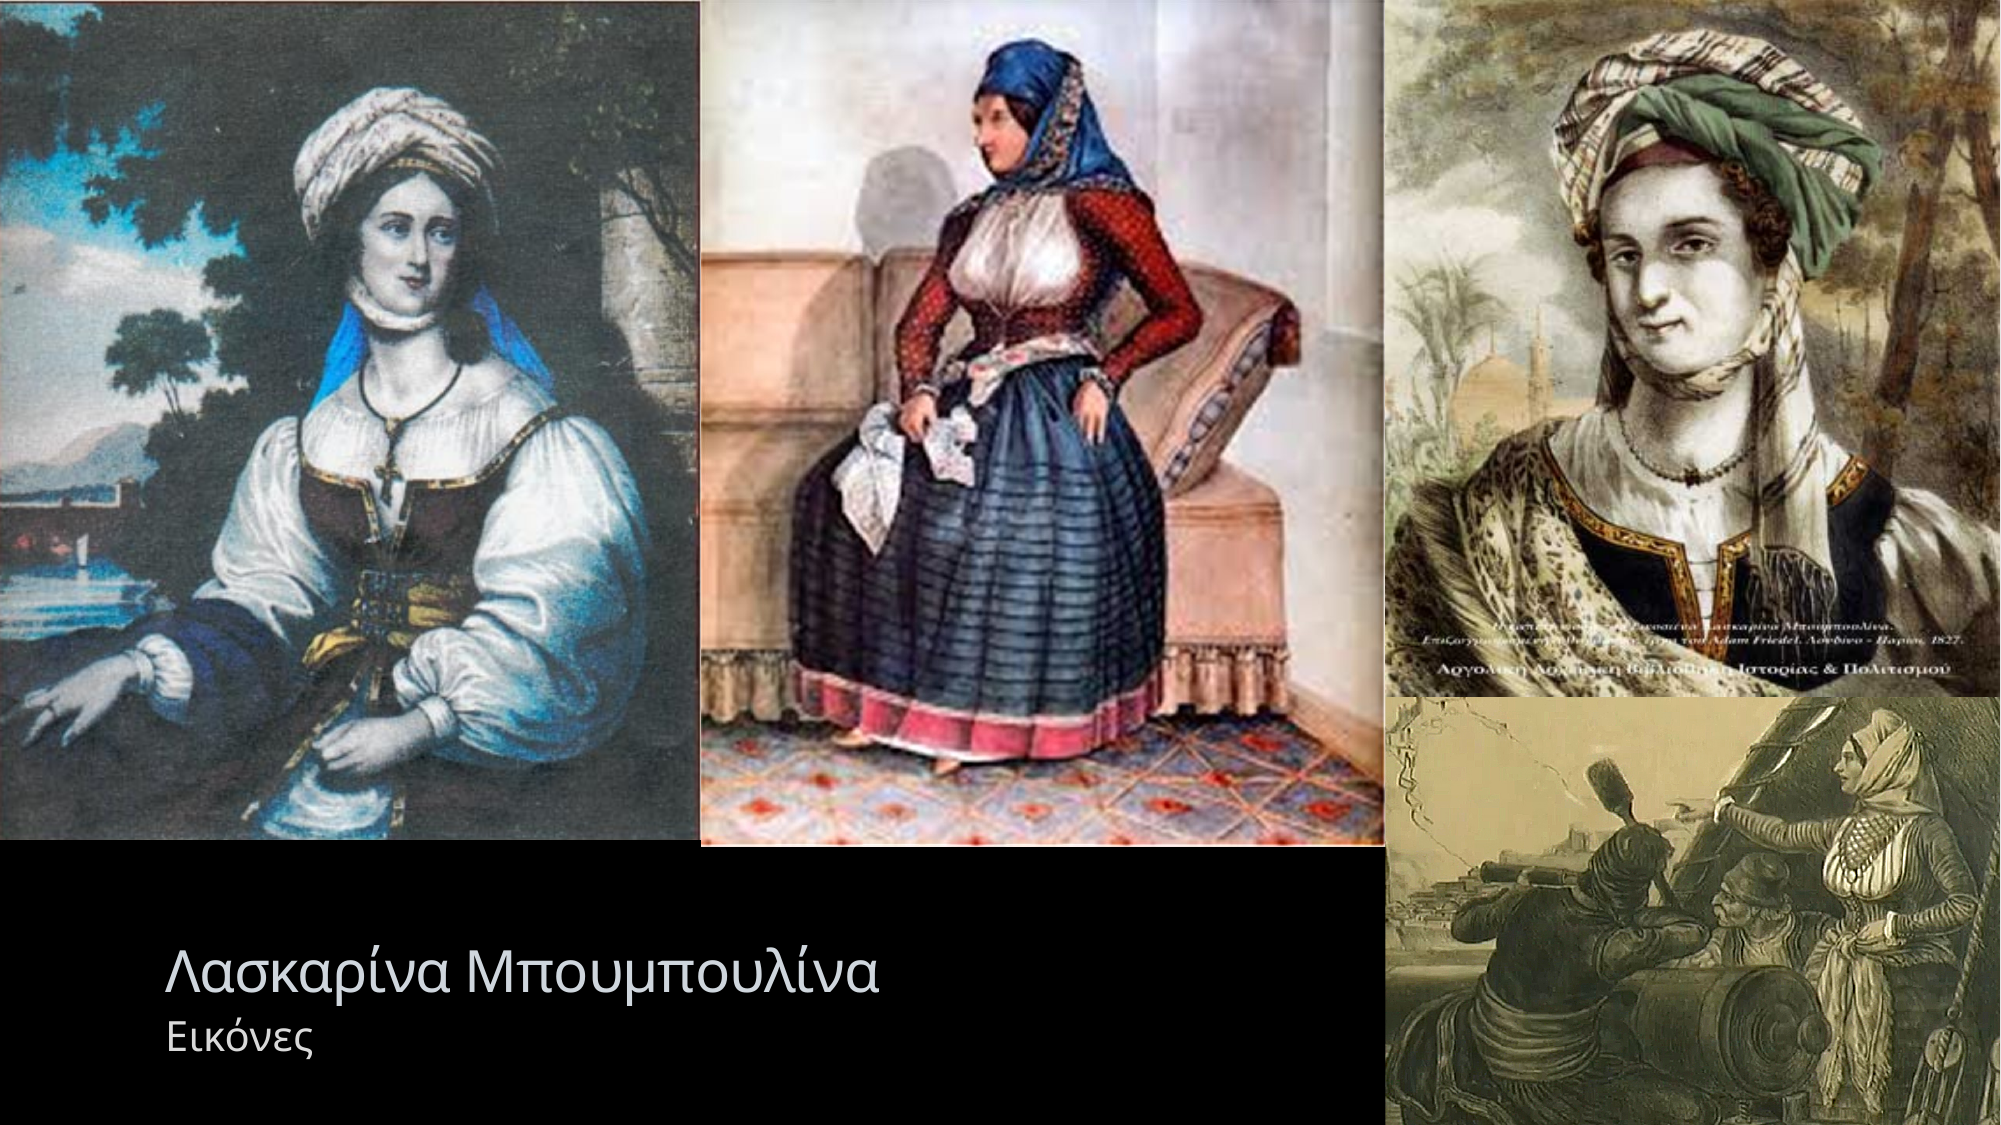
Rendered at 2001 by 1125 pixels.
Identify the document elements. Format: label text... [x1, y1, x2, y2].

list Εικόνες [150, 1002, 1385, 1100]
picture [0, 0, 2000, 1125]
title Λασκαρίνα Μπουμπουλίνα [150, 862, 1385, 1002]
